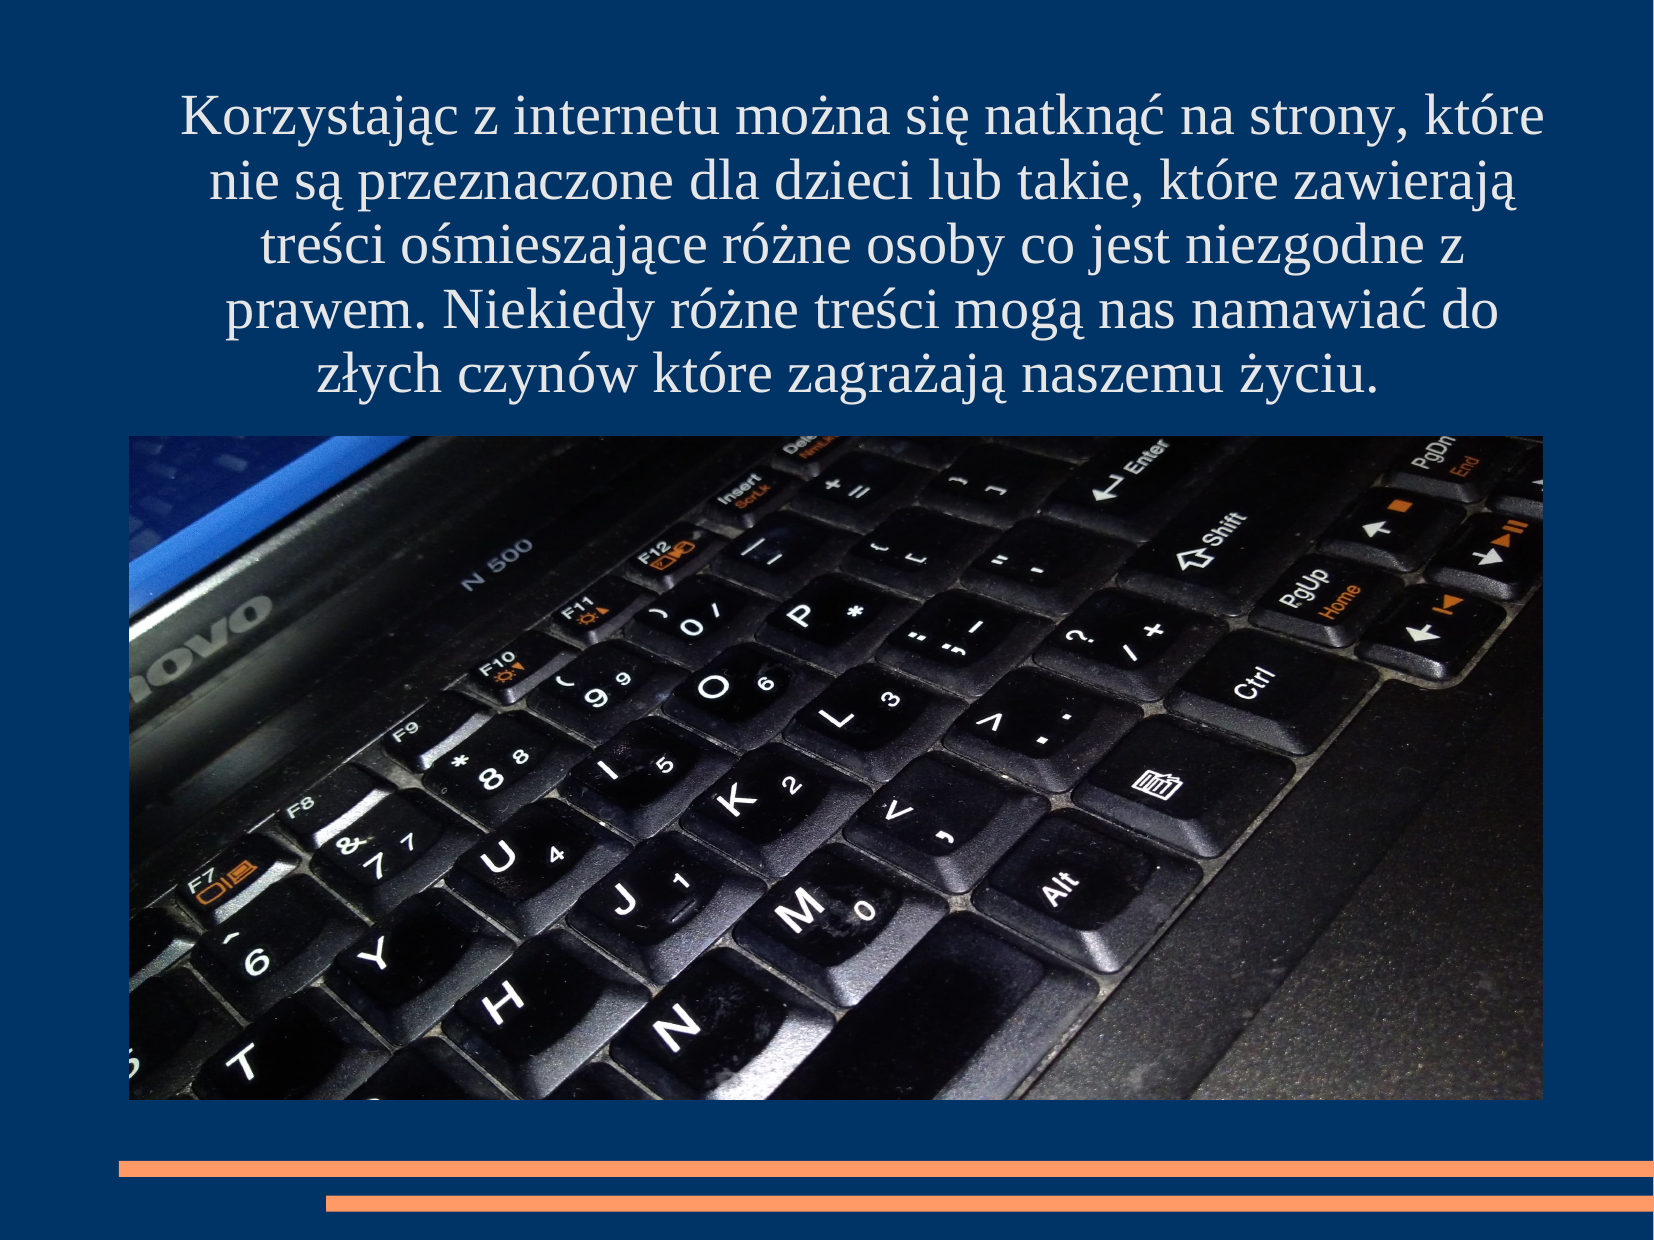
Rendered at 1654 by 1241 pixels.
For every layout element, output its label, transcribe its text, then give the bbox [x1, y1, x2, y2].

picture [129, 436, 1543, 1101]
list Korzystając z internetu można się natknąć na strony, które nie są przeznaczone dla dzieci lub takie, które zawierają treści ośmieszające różne osoby co jest niezgodne z prawem. Niekiedy różne treści mogą nas namawiać do złych czynów które zagrażają naszemu życiu. [108, 82, 1548, 893]
